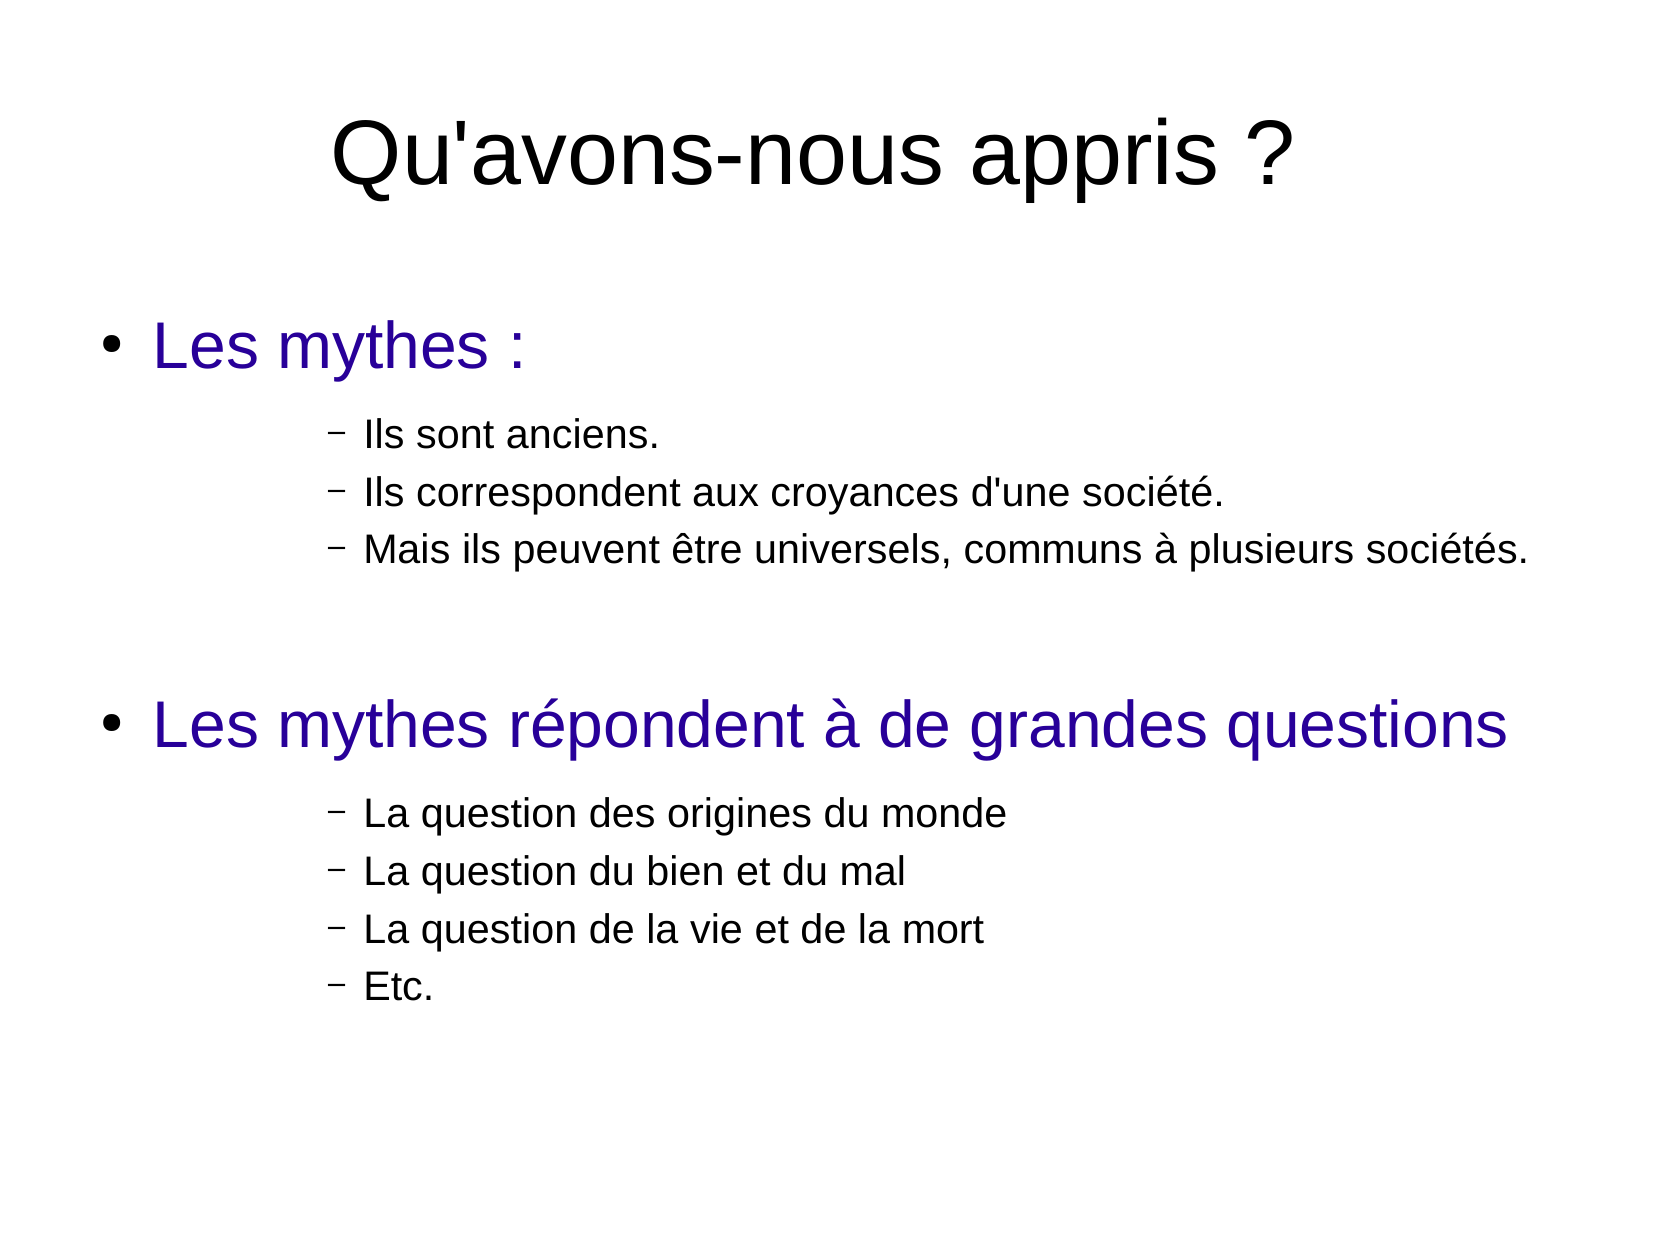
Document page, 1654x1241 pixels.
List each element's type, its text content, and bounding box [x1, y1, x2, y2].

title Qu'avons-nous appris ? [82, 49, 1571, 257]
list Les mythes : Ils sont anciens. Ils correspondent aux croyances d'une société. Mais ils peuvent être universels, communs à plusieurs sociétés. Les mythes répondent à de grandes questions La question des origines du monde La question du bien et du mal La question de la vie et de la mort Etc. [82, 308, 1538, 1028]
